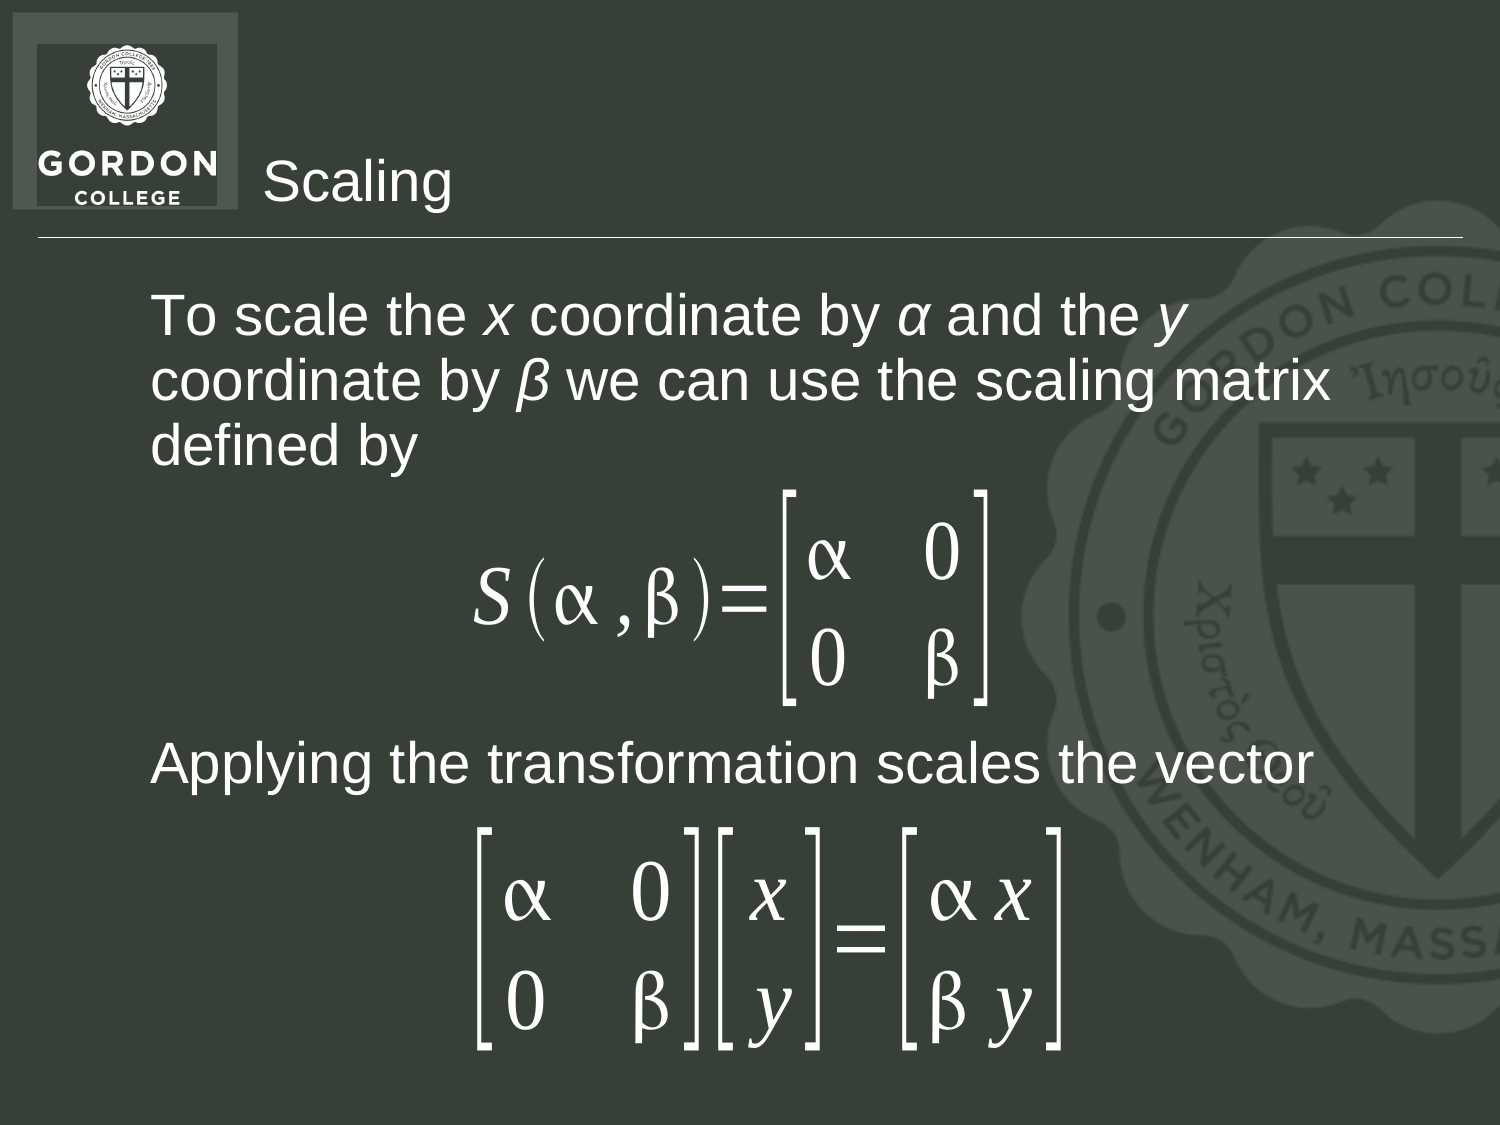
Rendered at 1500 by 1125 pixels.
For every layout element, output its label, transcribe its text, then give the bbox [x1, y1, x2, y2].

subtitle To scale the x coordinate by α and the y coordinate by β we can use the scaling matrix defined by Applying the transformation scales the vector [75, 282, 1426, 1018]
picture [0, 0, 1500, 1125]
chart [449, 487, 1013, 713]
chart [449, 825, 1088, 1058]
title Scaling [262, 138, 1463, 225]
